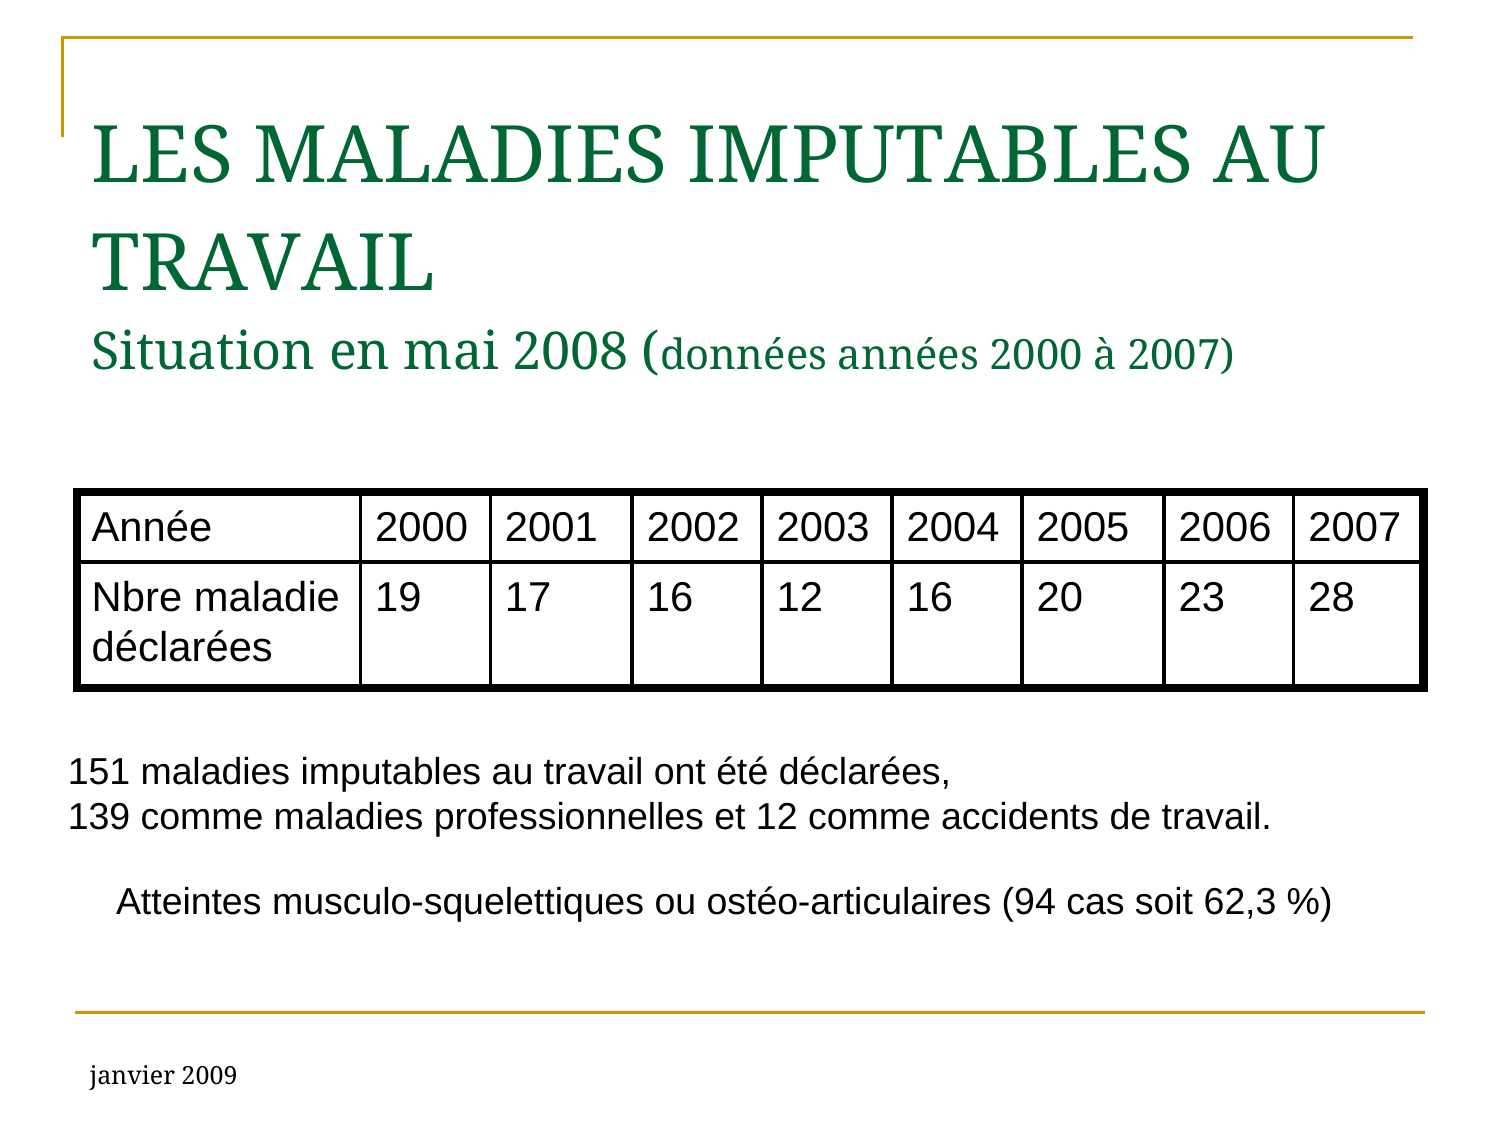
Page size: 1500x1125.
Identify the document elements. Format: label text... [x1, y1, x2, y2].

table_cell 20 [1024, 564, 1162, 684]
table_header 2001 [492, 496, 630, 560]
table_cell 23 [1166, 564, 1292, 684]
table_header 2000 [362, 496, 489, 560]
table_header 2004 [894, 496, 1020, 560]
text_box Atteintes musculo-squelettiques ou ostéo-articulaires (94 cas soit 62,3 %) [101, 869, 1359, 930]
table_header 2006 [1166, 496, 1292, 560]
table_header 2002 [634, 496, 760, 560]
text_box 151 maladies imputables au travail ont été déclarées, 139 comme maladies professionnelles et 12 comme accidents de travail. [53, 739, 1436, 845]
table_cell 12 [764, 564, 890, 684]
title LES MALADIES IMPUTABLES AU TRAVAIL Situation en mai 2008 (données années 2000 à 2007) [76, 90, 1427, 358]
table_cell 28 [1295, 564, 1419, 684]
table_cell 17 [492, 564, 630, 684]
table_header 2003 [764, 496, 890, 560]
table_header 2007 [1295, 496, 1419, 560]
table_cell Nbre maladie déclarées [81, 564, 359, 684]
table_header Année [81, 496, 359, 560]
table_header 2005 [1024, 496, 1162, 560]
table_cell 16 [894, 564, 1020, 684]
table_cell 19 [362, 564, 489, 684]
table_cell 16 [634, 564, 760, 684]
